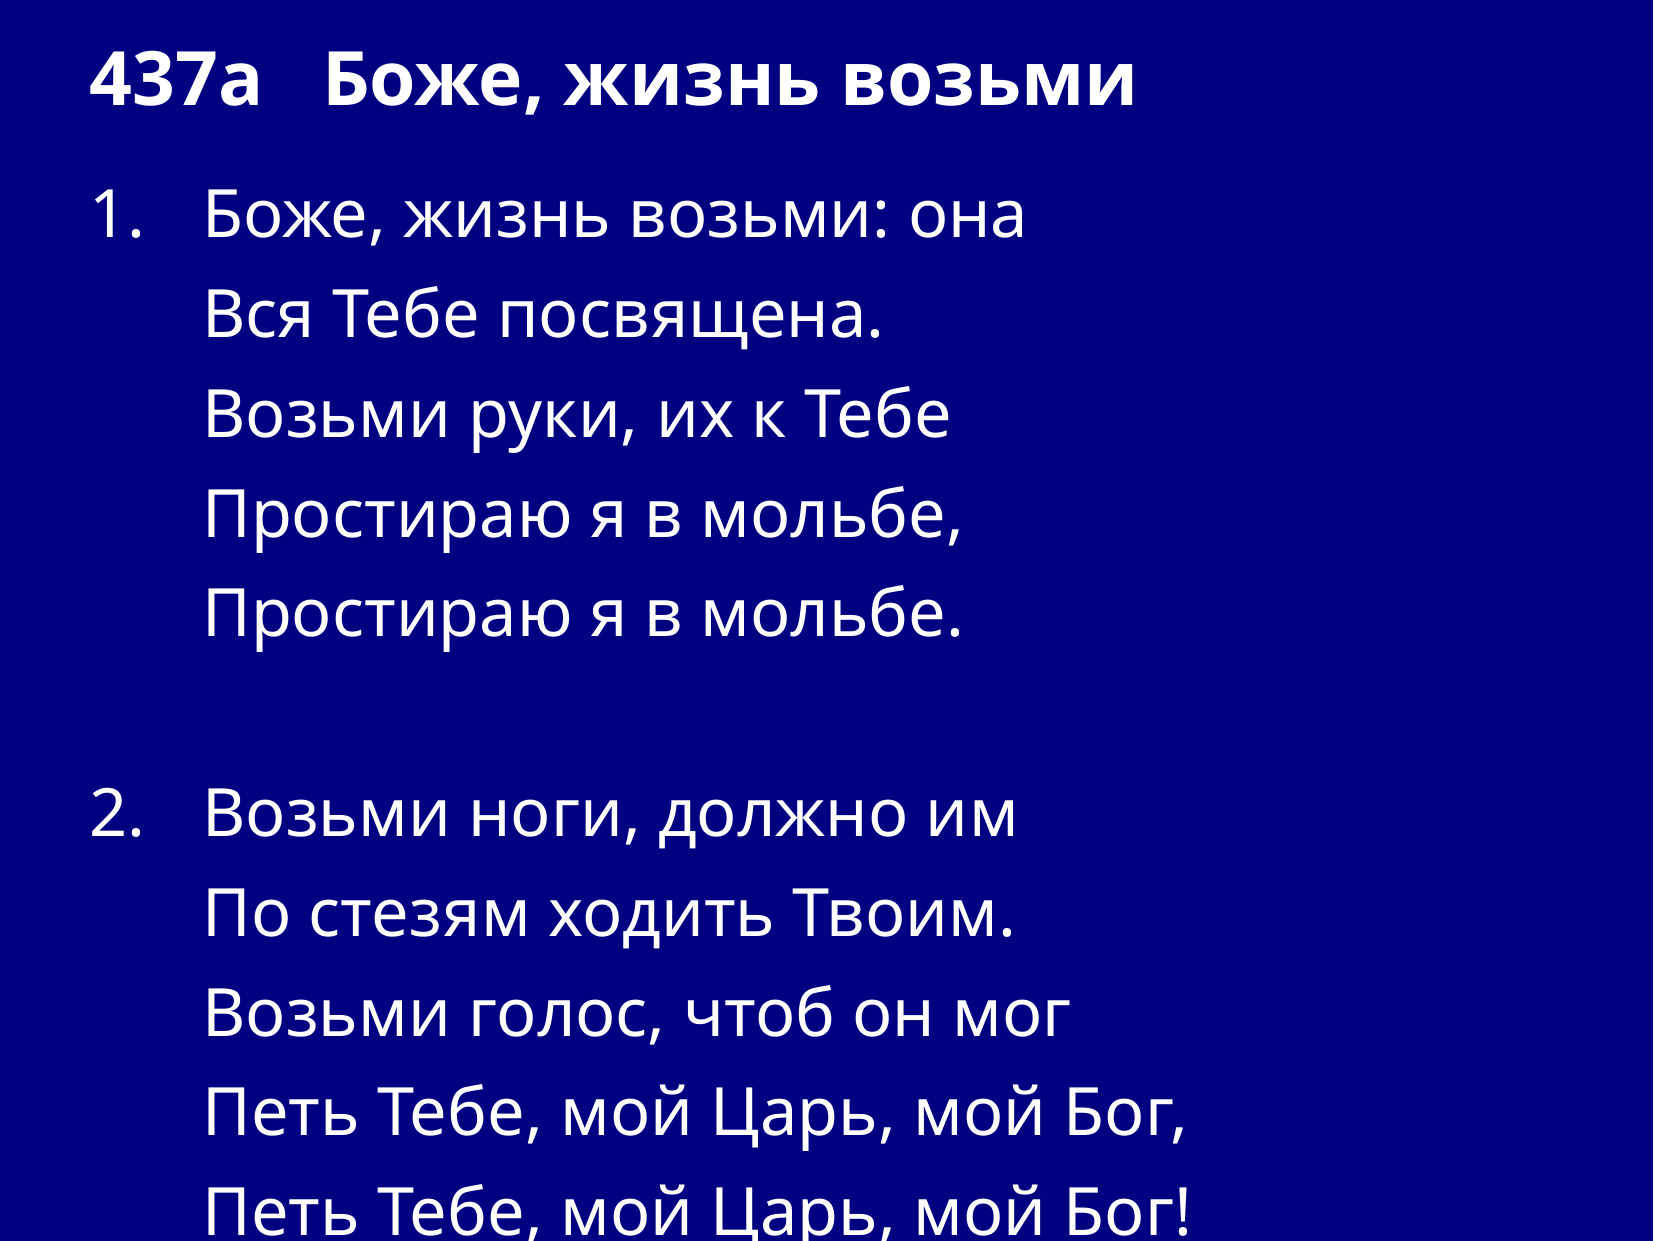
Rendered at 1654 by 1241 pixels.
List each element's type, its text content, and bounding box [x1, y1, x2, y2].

text_box 1. Боже, жизнь возьми: она Вся Тебе посвящена. Возьми руки, их к Тебе Простираю я в мольбе, Простираю я в мольбе. 2. Возьми ноги, должно им По стезям ходить Твоим. Возьми голос, чтоб он мог Петь Тебе, мой Царь, мой Бог, Петь Тебе, мой Царь, мой Бог! [75, 150, 1576, 1163]
text_box 437а Боже, жизнь возьми [75, 18, 1576, 131]
